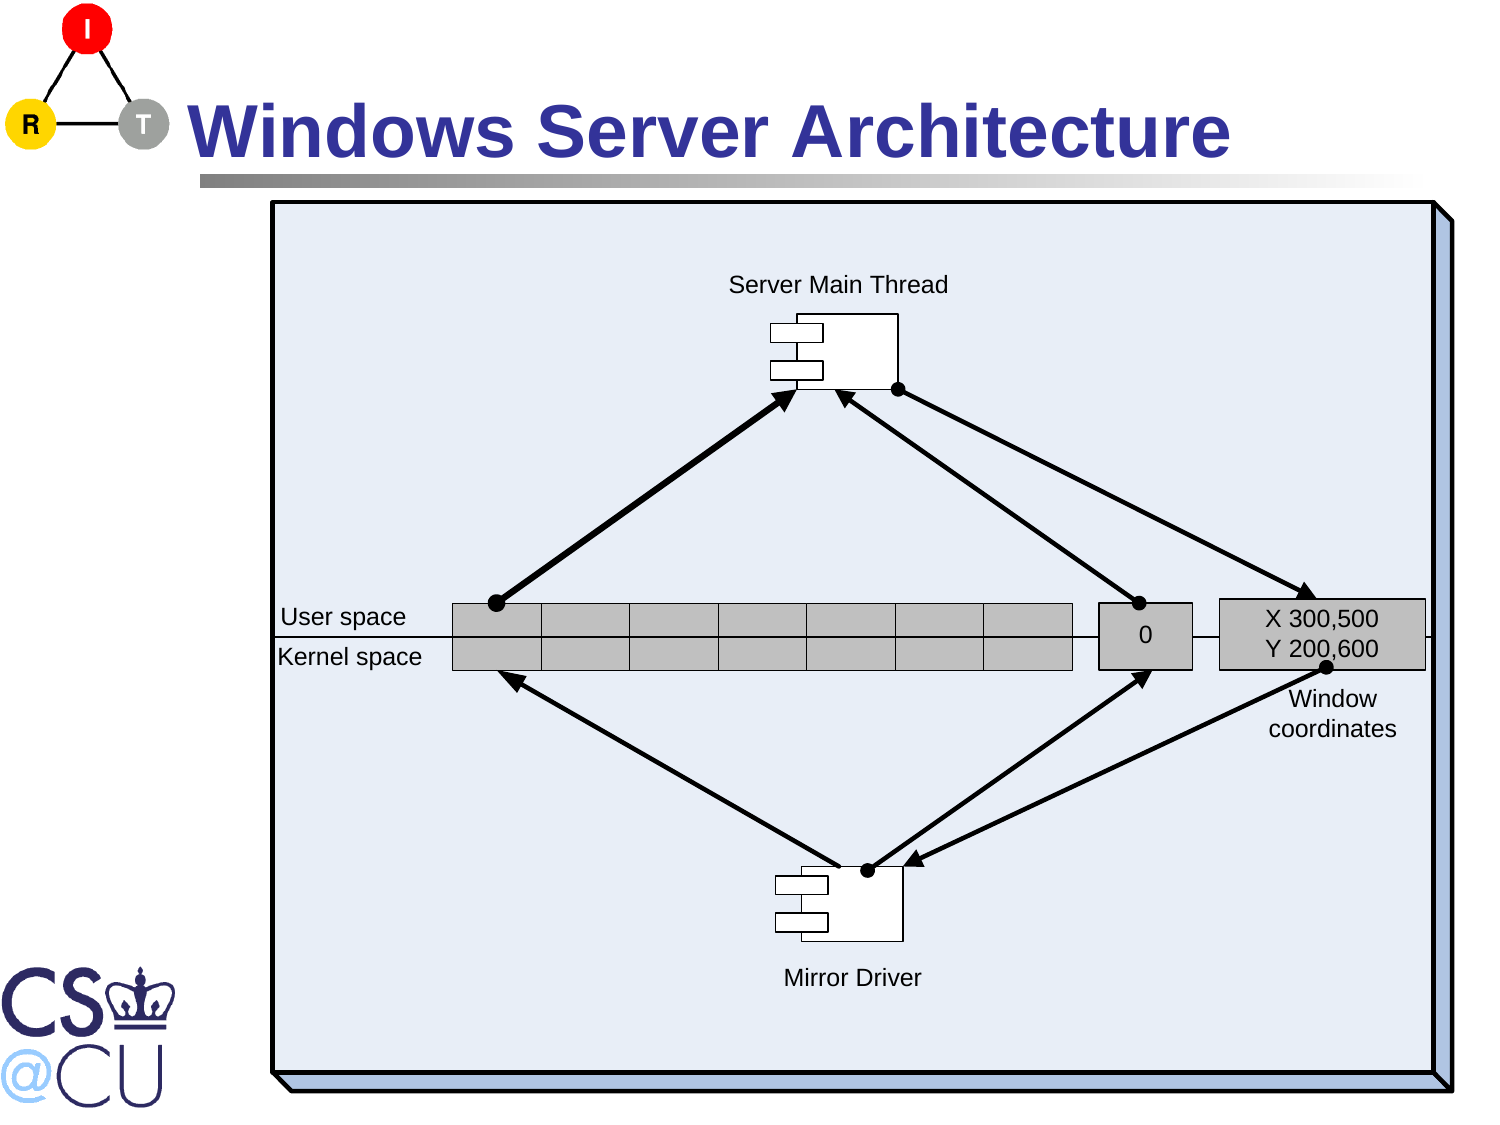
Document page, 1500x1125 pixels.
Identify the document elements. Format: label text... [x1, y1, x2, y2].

picture [0, 0, 173, 154]
chart [199, 195, 1459, 1098]
picture [0, 949, 175, 1125]
title Windows Server Architecture [187, 44, 1463, 218]
